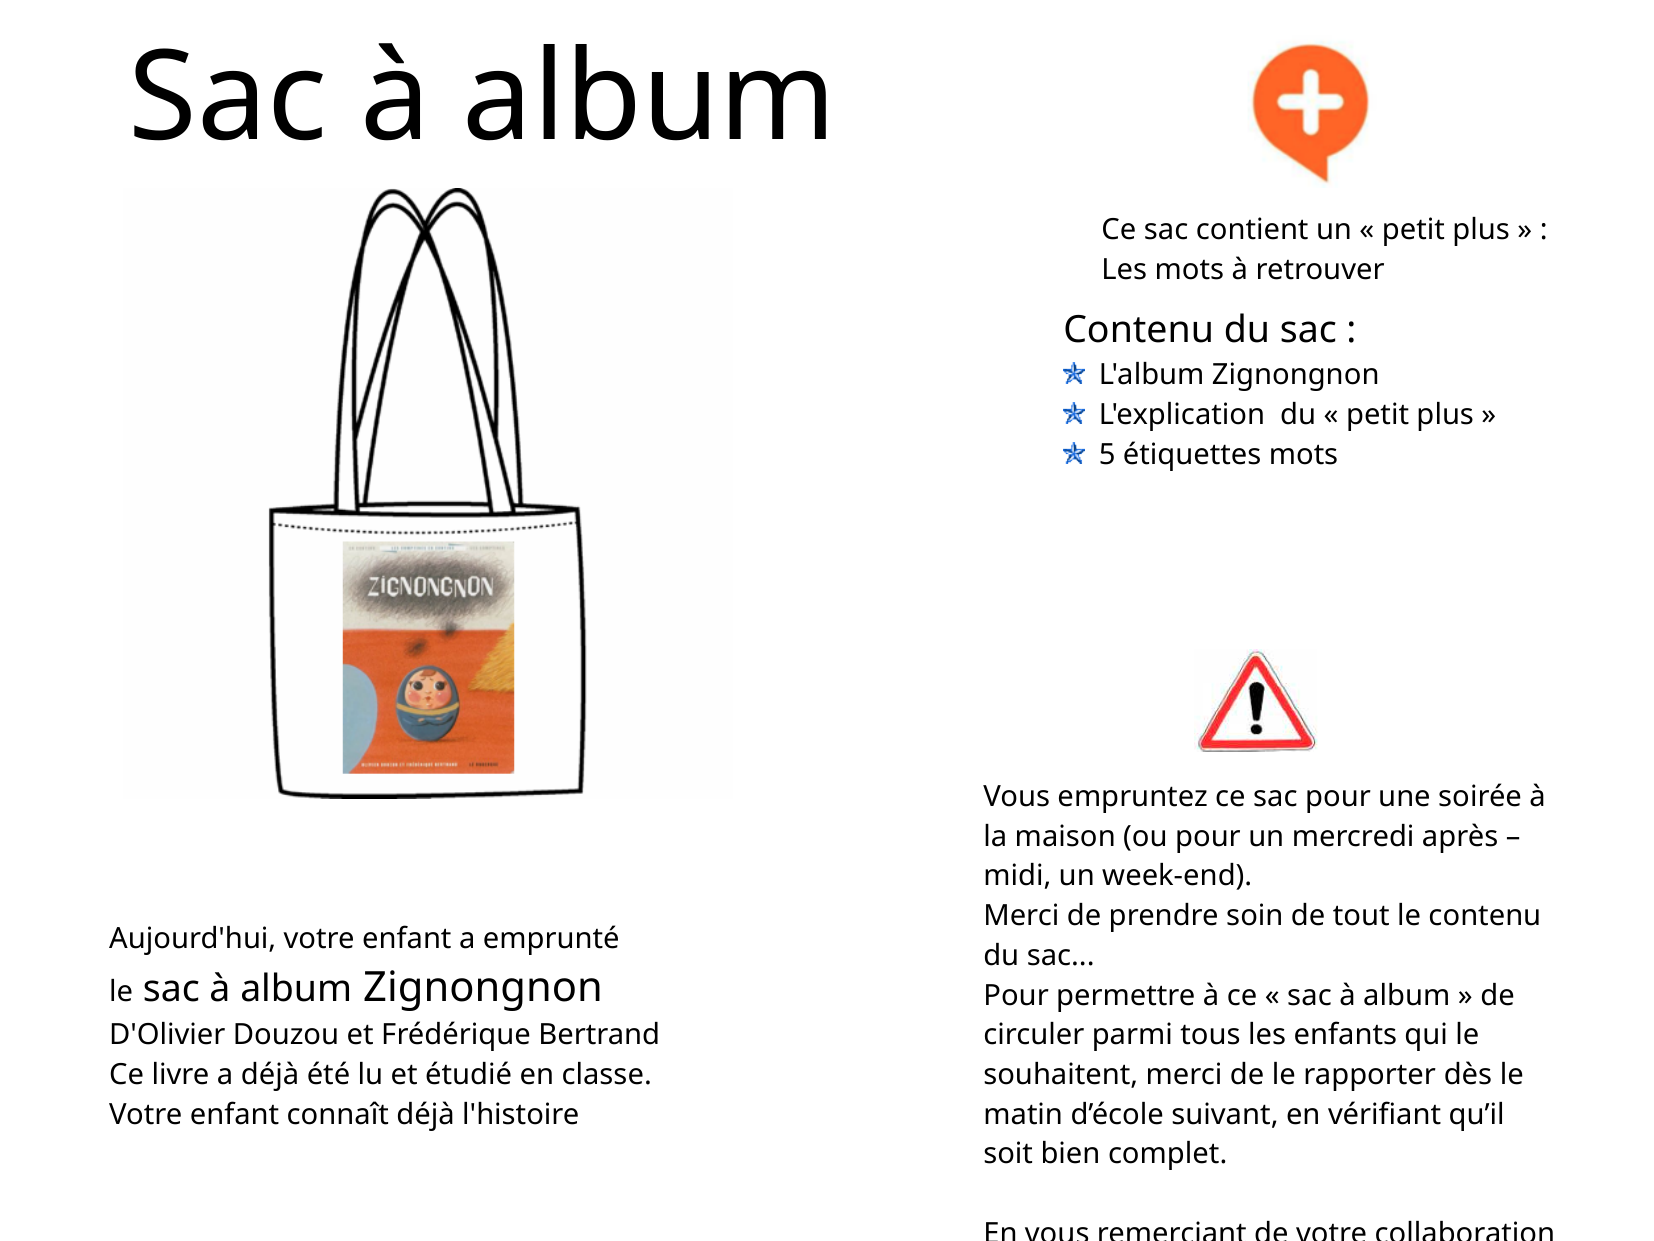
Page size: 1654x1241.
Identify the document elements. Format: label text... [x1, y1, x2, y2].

text_box Aujourd'hui, votre enfant a emprunté le sac à album Zignongnon D'Olivier Douzou et Frédérique Bertrand Ce livre a déjà été lu et étudié en classe. Votre enfant connaît déjà l'histoire [94, 909, 827, 1204]
text_box Vous empruntez ce sac pour une soirée à la maison (ou pour un mercredi après – midi, un week-end). Merci de prendre soin de tout le contenu du sac... Pour permettre à ce « sac à album » de circuler parmi tous les enfants qui le souhaitent, merci de le rapporter dès le matin d’école suivant, en vérifiant qu’il soit bien complet. En vous remerciant de votre collaboration [968, 767, 1571, 1143]
picture [1188, 637, 1323, 760]
text_box Ce sac contient un « petit plus » : Les mots à retrouver [1086, 200, 1571, 295]
picture [1228, 35, 1383, 189]
text_box Contenu du sac : L'album Zignongnon L'explication du « petit plus » 5 étiquettes mots [1048, 295, 1581, 849]
text_box Sac à album [106, 0, 898, 320]
picture [123, 188, 733, 799]
